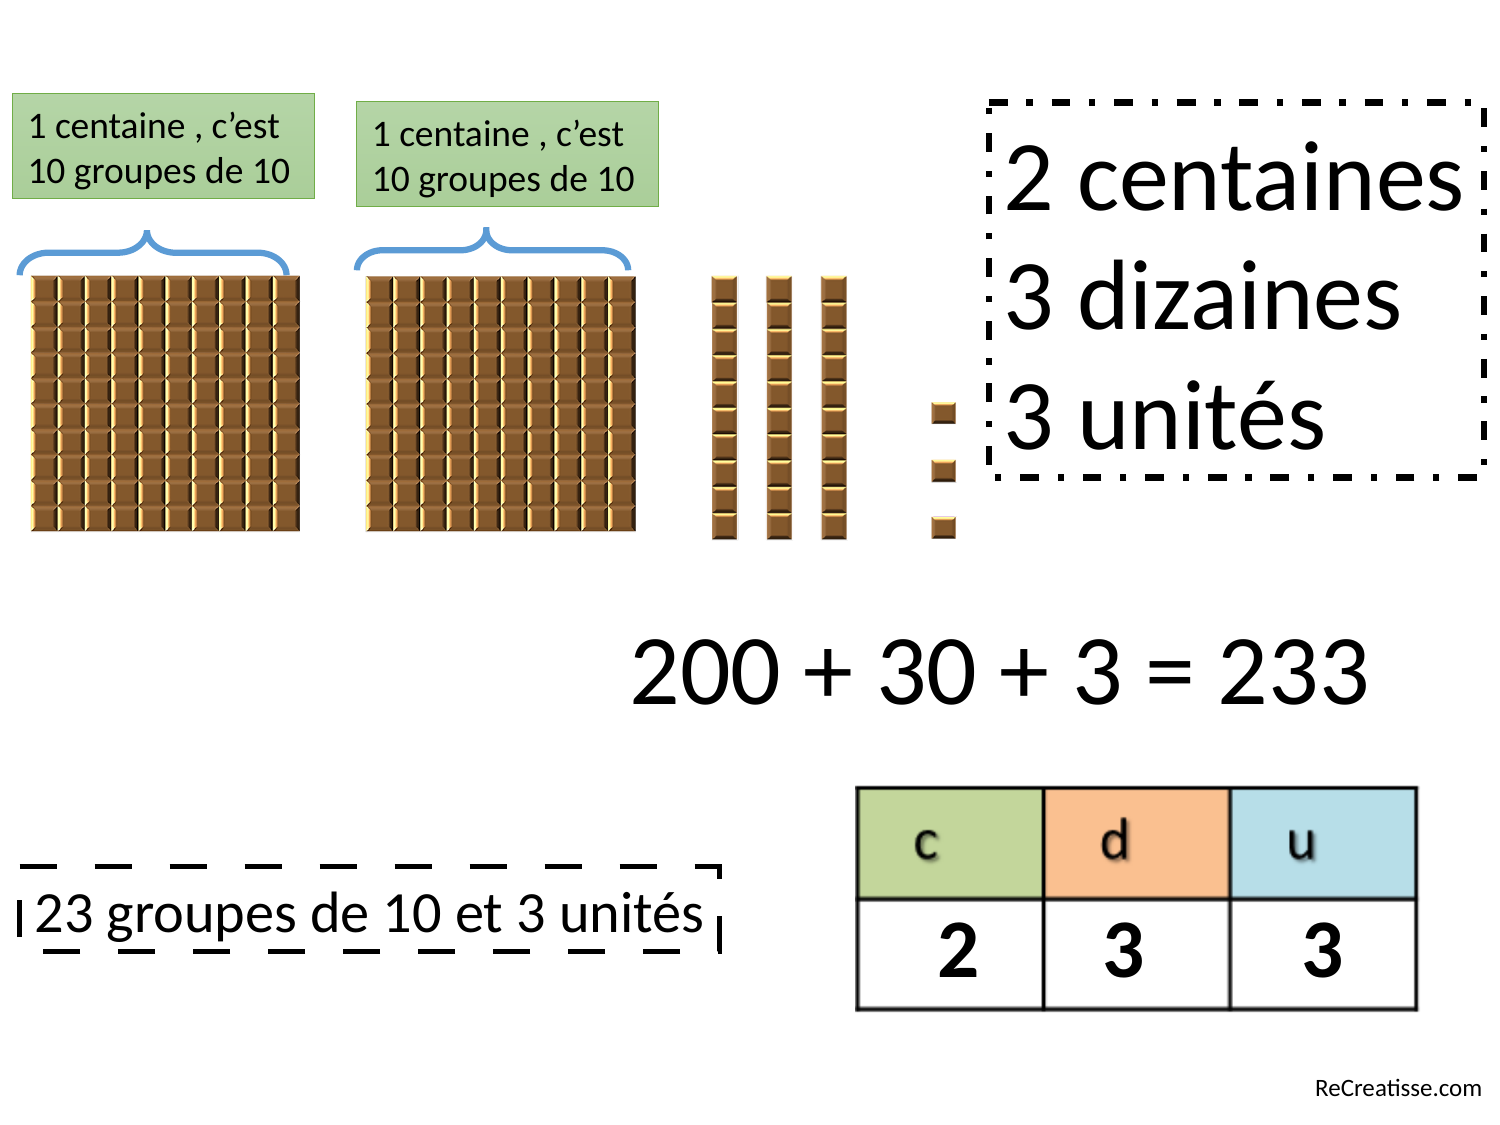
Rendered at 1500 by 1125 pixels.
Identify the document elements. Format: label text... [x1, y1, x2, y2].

picture [855, 781, 1422, 1014]
text_box 1 centaine , c’est 10 groupes de 10 [357, 102, 659, 207]
text_box 2 [923, 886, 995, 1001]
text_box ReCreatisse.com [1300, 1064, 1498, 1109]
picture [29, 274, 957, 541]
text_box 23 groupes de 10 et 3 unités [20, 867, 720, 952]
text_box 200 + 30 + 3 = 233 [614, 597, 1385, 732]
text_box 1 centaine , c’est 10 groupes de 10 [12, 93, 314, 198]
text_box 3 [1287, 886, 1359, 1001]
text_box 3 [1087, 886, 1159, 1001]
text_box 2 centaines 3 dizaines 3 unités [989, 102, 1484, 477]
